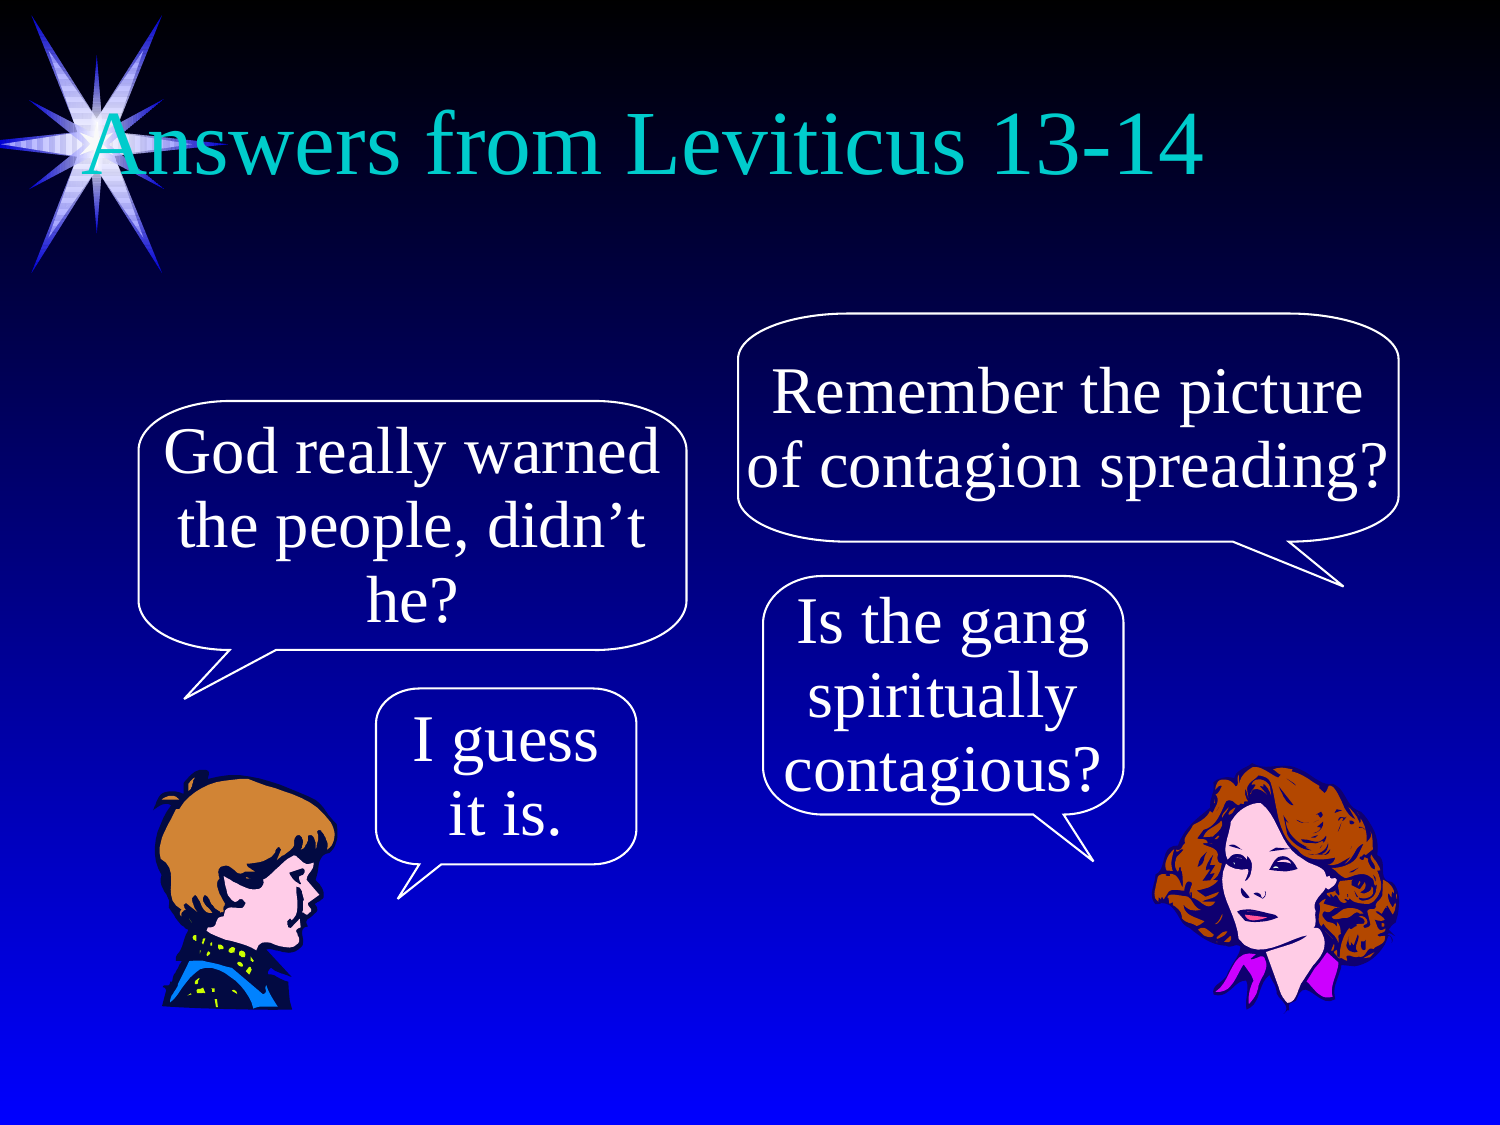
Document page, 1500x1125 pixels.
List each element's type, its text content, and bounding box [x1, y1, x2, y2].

text_box God really warned the people, didn’t he? [138, 400, 687, 699]
chart [152, 769, 338, 1011]
text_box Is the gang spiritually contagious? [763, 575, 1124, 862]
picture [1149, 762, 1401, 1014]
text_box Remember the picture of contagion spreading? [738, 313, 1399, 587]
title Answers from Leviticus 13-14 [65, 81, 1435, 207]
text_box I guess it is. [376, 688, 637, 899]
